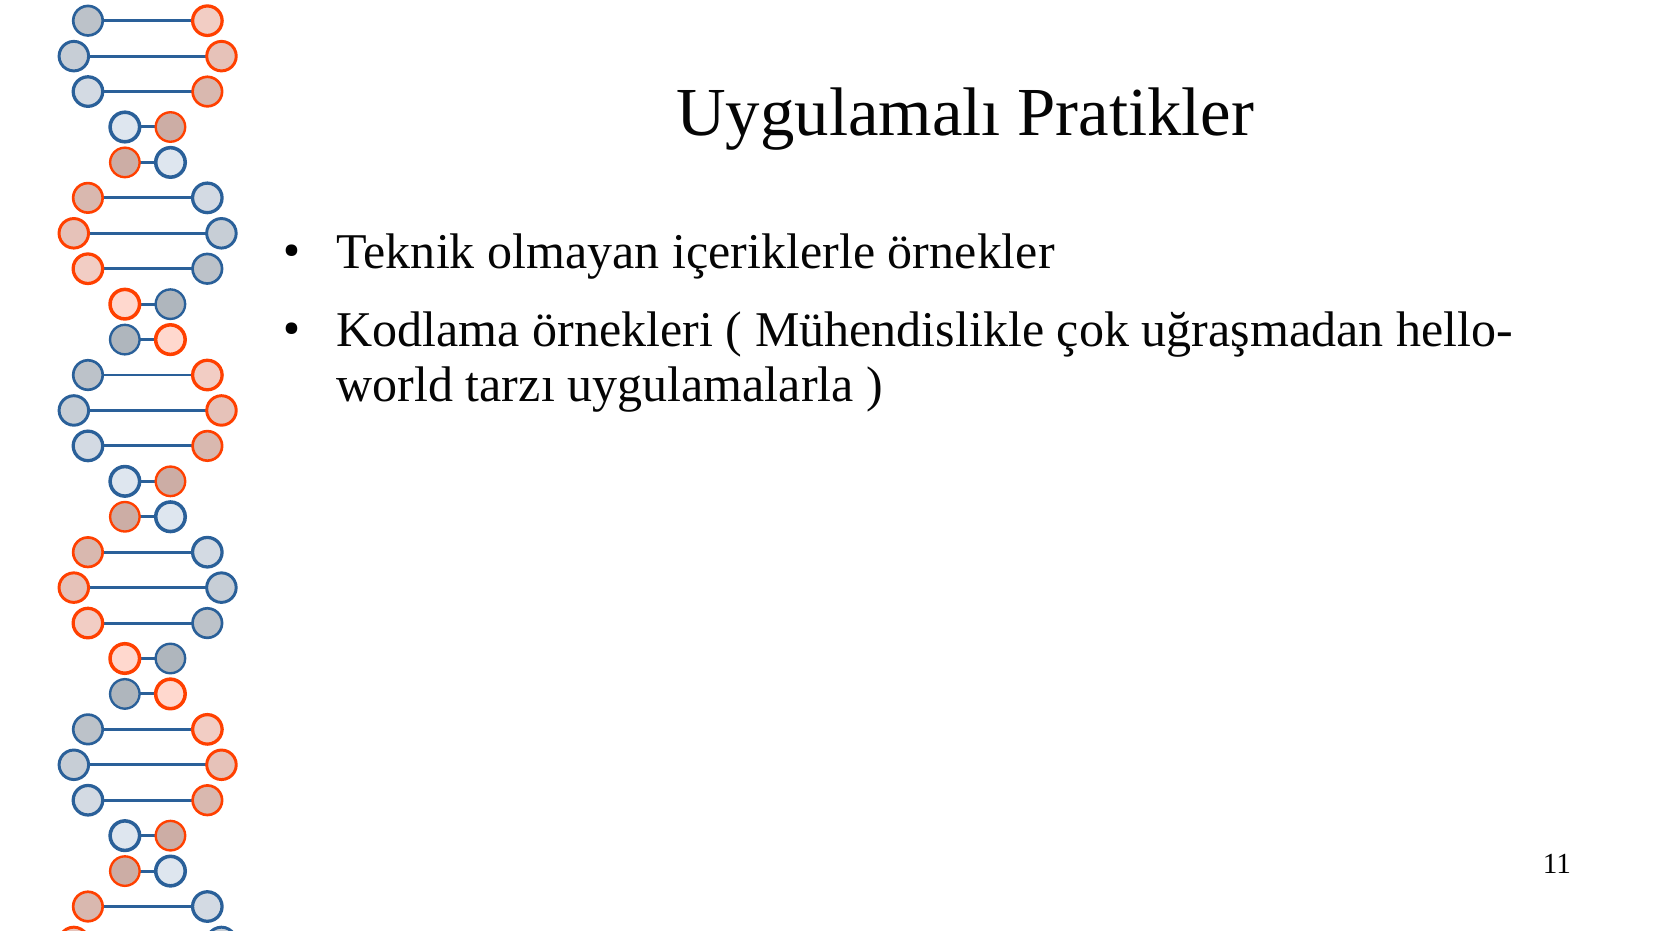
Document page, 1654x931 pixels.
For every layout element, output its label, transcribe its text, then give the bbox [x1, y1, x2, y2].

list Teknik olmayan içeriklerle örnekler Kodlama örnekleri ( Mühendislikle çok uğraşmadan hello-world tarzı uygulamalarla ) [265, 224, 1595, 764]
title Uygulamalı Pratikler [265, 35, 1595, 189]
